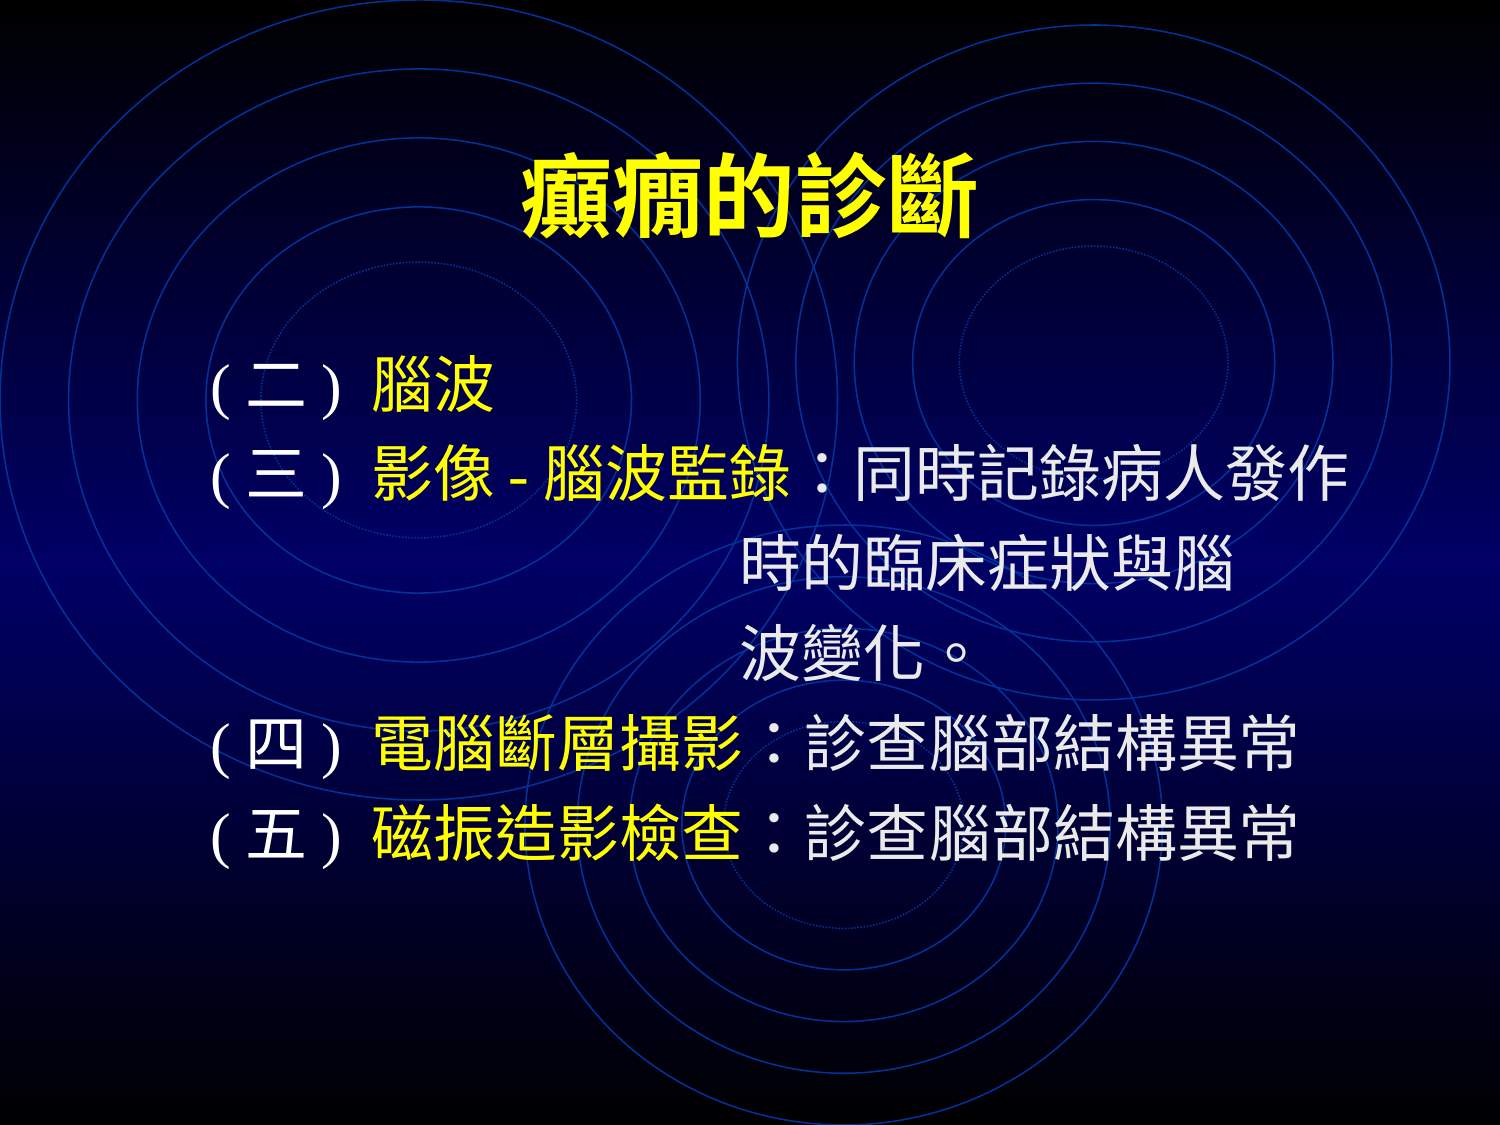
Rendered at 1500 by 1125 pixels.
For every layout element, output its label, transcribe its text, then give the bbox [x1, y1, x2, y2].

list (二) 腦波 (三) 影像-腦波監錄：同時記錄病人發作 時的臨床症狀與腦 波變化。 (四) 電腦斷層攝影：診查腦部結構異常 (五) 磁振造影檢查：診查腦部結構異常 [112, 337, 1388, 1000]
title 癲癇的診斷 [112, 99, 1388, 288]
